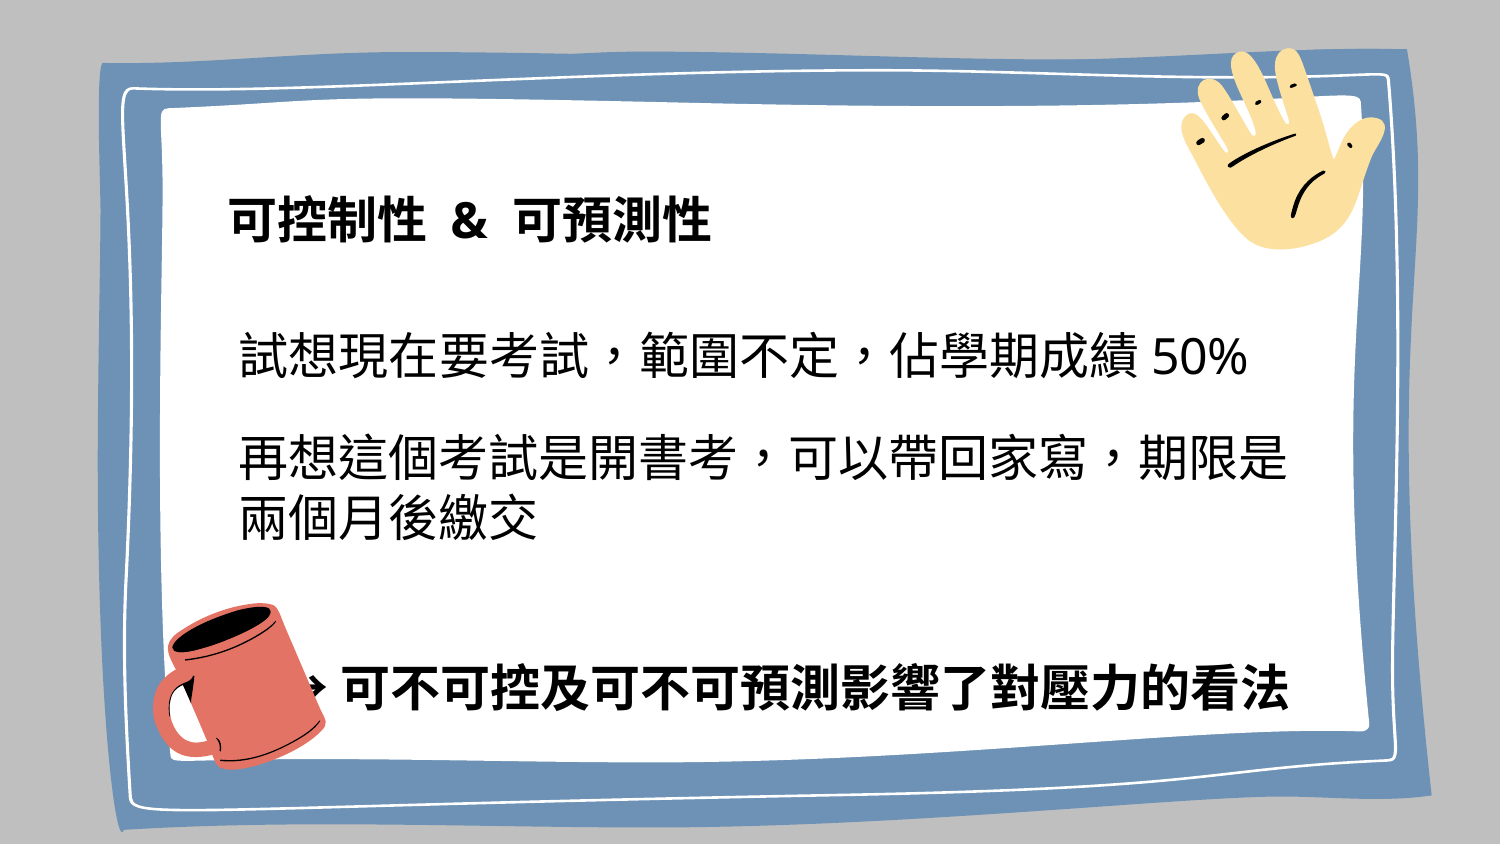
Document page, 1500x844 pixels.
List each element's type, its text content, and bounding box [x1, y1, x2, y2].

text_box 可控制性 & 可預測性 [212, 151, 1065, 256]
text_box [97, 48, 1432, 833]
text_box 再想這個考試是開書考，可以帶回家寫，期限是兩個月後繳交 [223, 419, 1305, 555]
text_box →可不可控及可不可預測影響了對壓力的看法 [283, 619, 1306, 725]
text_box 試想現在要考試，範圍不定，佔學期成績50% [224, 317, 1306, 393]
